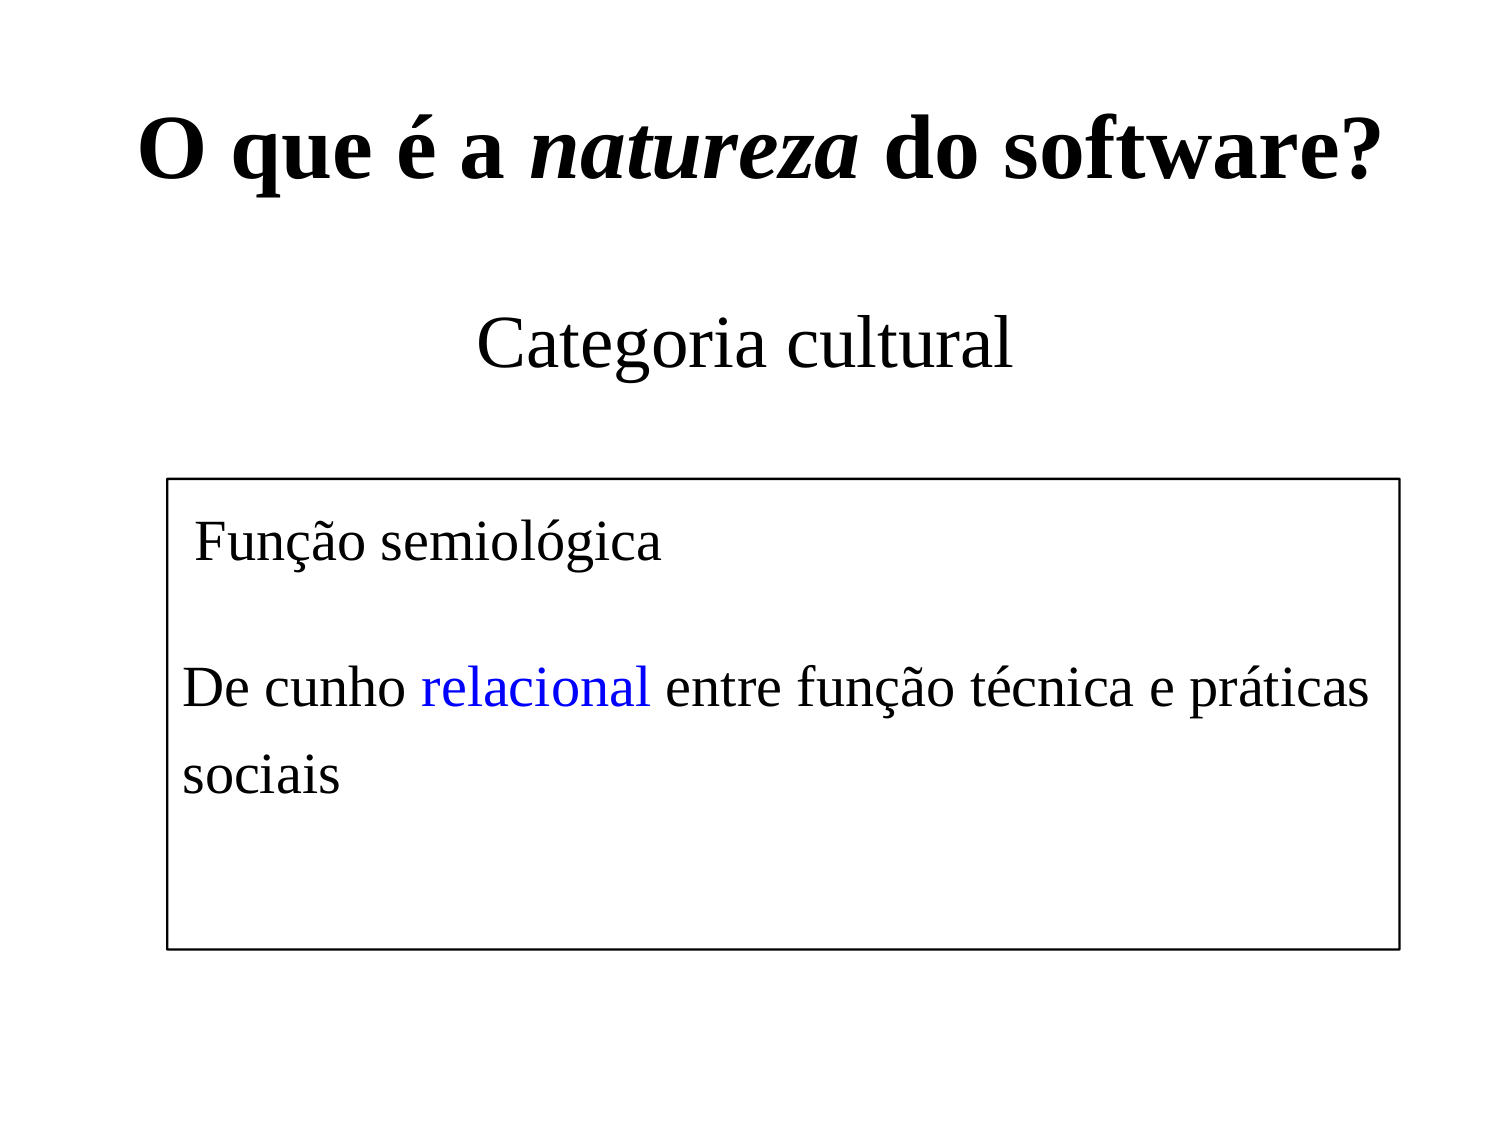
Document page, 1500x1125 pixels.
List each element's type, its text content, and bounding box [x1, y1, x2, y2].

title O que é a natureza do software? [68, 78, 1455, 218]
text_box Categoria cultural [389, 297, 1103, 390]
text_box Função semiológica De cunho relacional entre função técnica e práticas sociais Derivada da semântica do código fonte [167, 478, 1400, 950]
